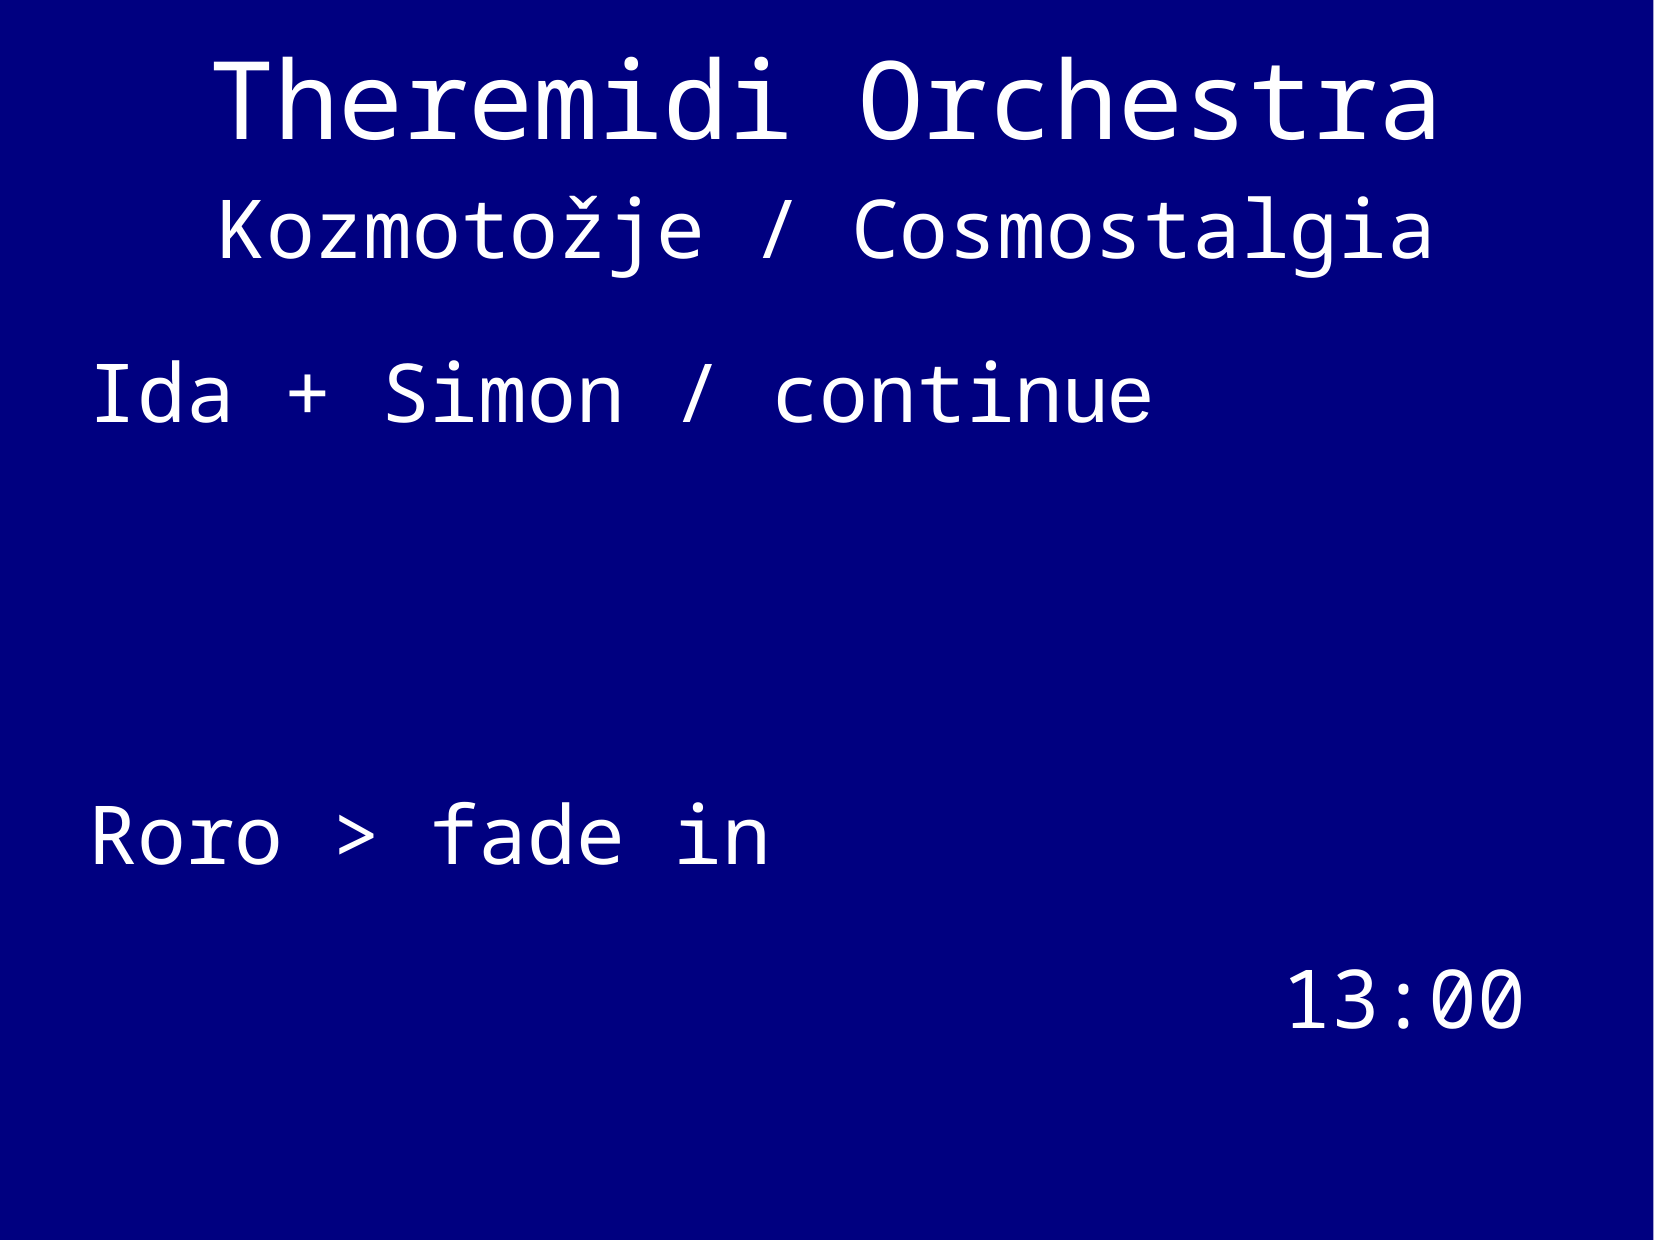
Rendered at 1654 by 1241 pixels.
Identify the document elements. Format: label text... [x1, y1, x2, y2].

title Theremidi Orchestra Kozmotožje / Cosmostalgia [82, 49, 1571, 257]
text_box 13:00 [1282, 900, 1620, 1096]
subtitle Ida + Simon / continue Roro > fade in [88, 272, 1566, 1063]
